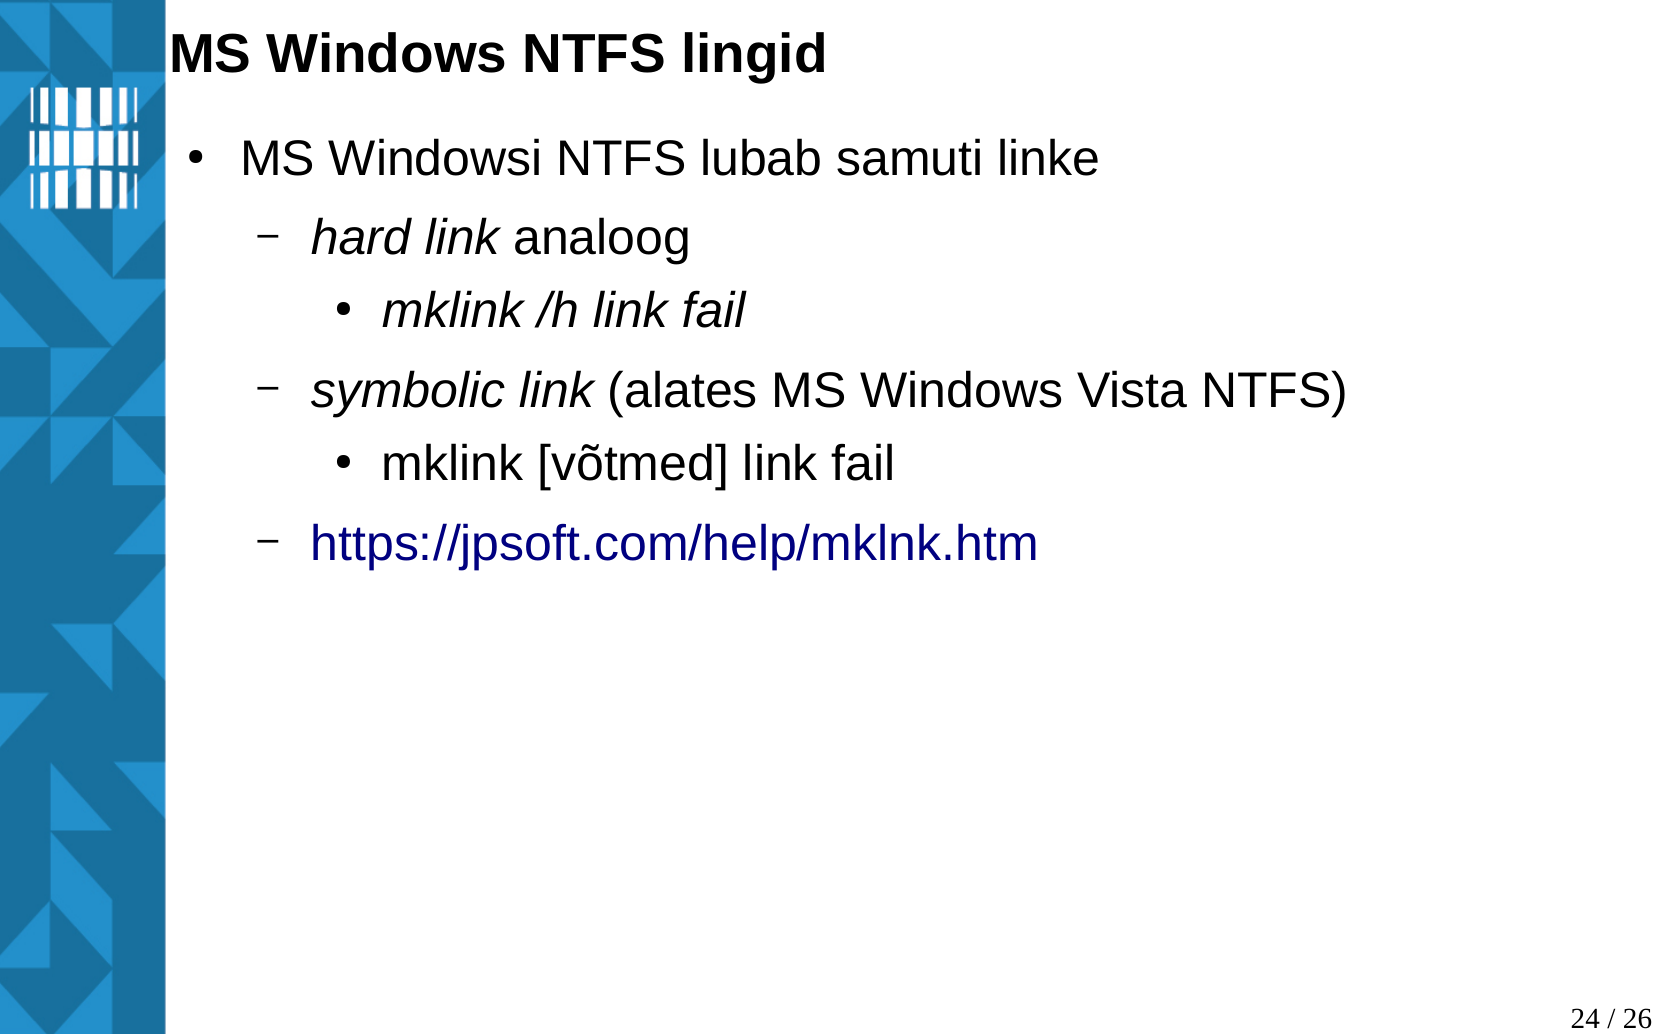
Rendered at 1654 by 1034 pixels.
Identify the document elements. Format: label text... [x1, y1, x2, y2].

list MS Windowsi NTFS lubab samuti linke hard link analoog mklink /h link fail symbolic link (alates MS Windows Vista NTFS) mklink [võtmed] link fail https://jpsoft.com/help/mklnk.htm [169, 129, 1630, 997]
title MS Windows NTFS lingid [169, 11, 1571, 95]
